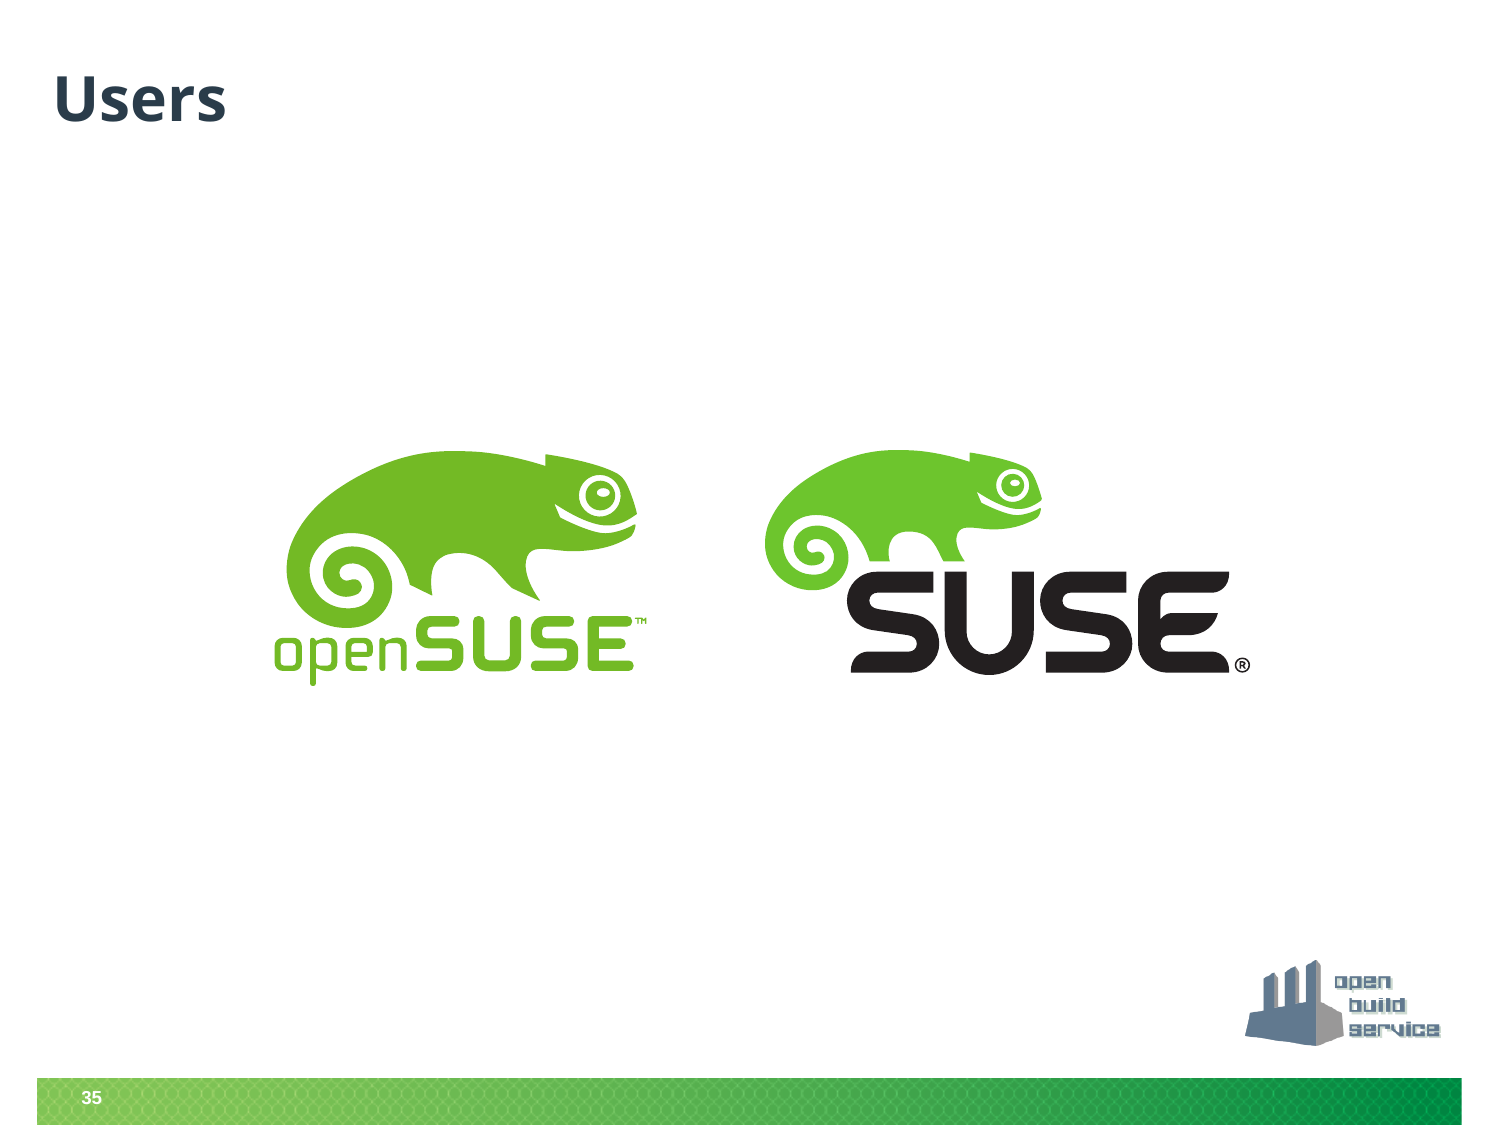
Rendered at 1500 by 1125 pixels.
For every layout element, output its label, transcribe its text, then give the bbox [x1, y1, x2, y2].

title Users [37, 51, 1388, 209]
picture [165, 337, 1251, 788]
picture [1245, 960, 1441, 1046]
picture [37, 1078, 1462, 1125]
